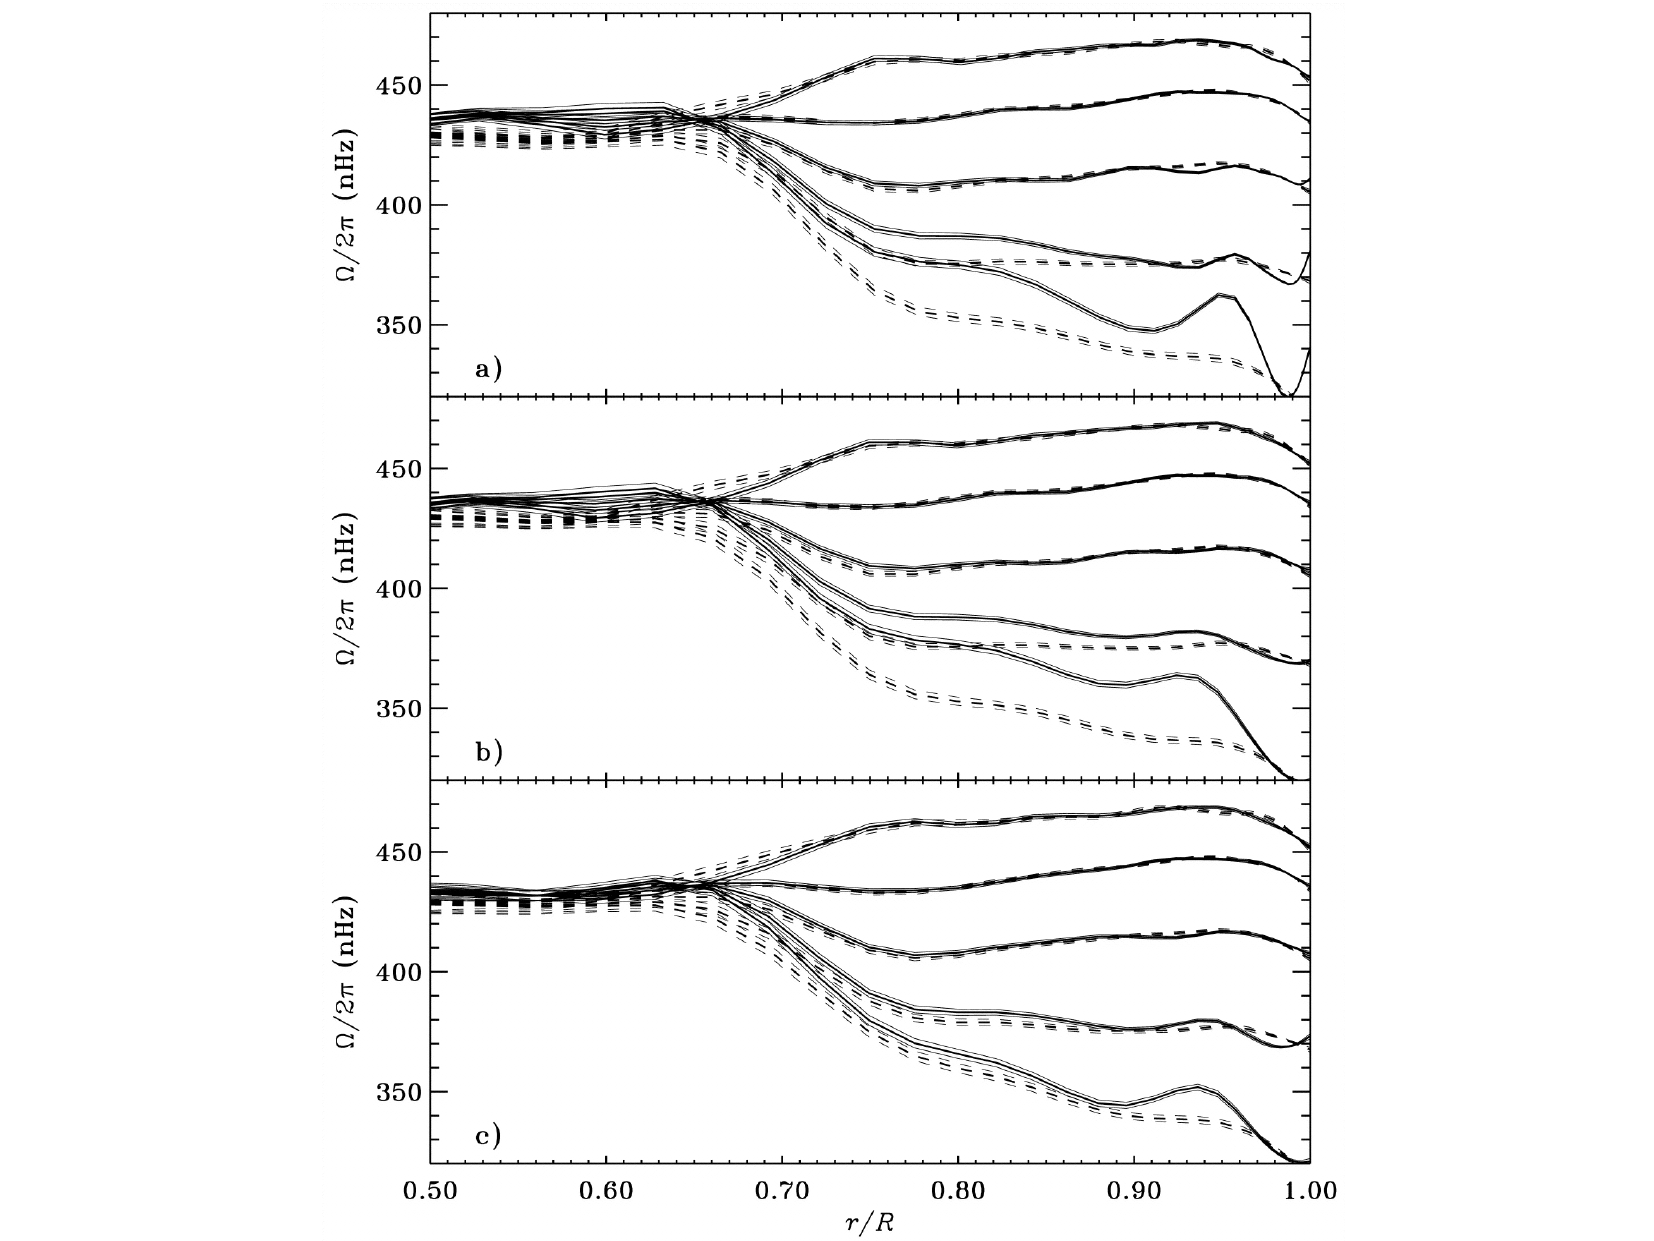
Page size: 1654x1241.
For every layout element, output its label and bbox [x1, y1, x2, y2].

picture [322, 3, 1345, 1241]
